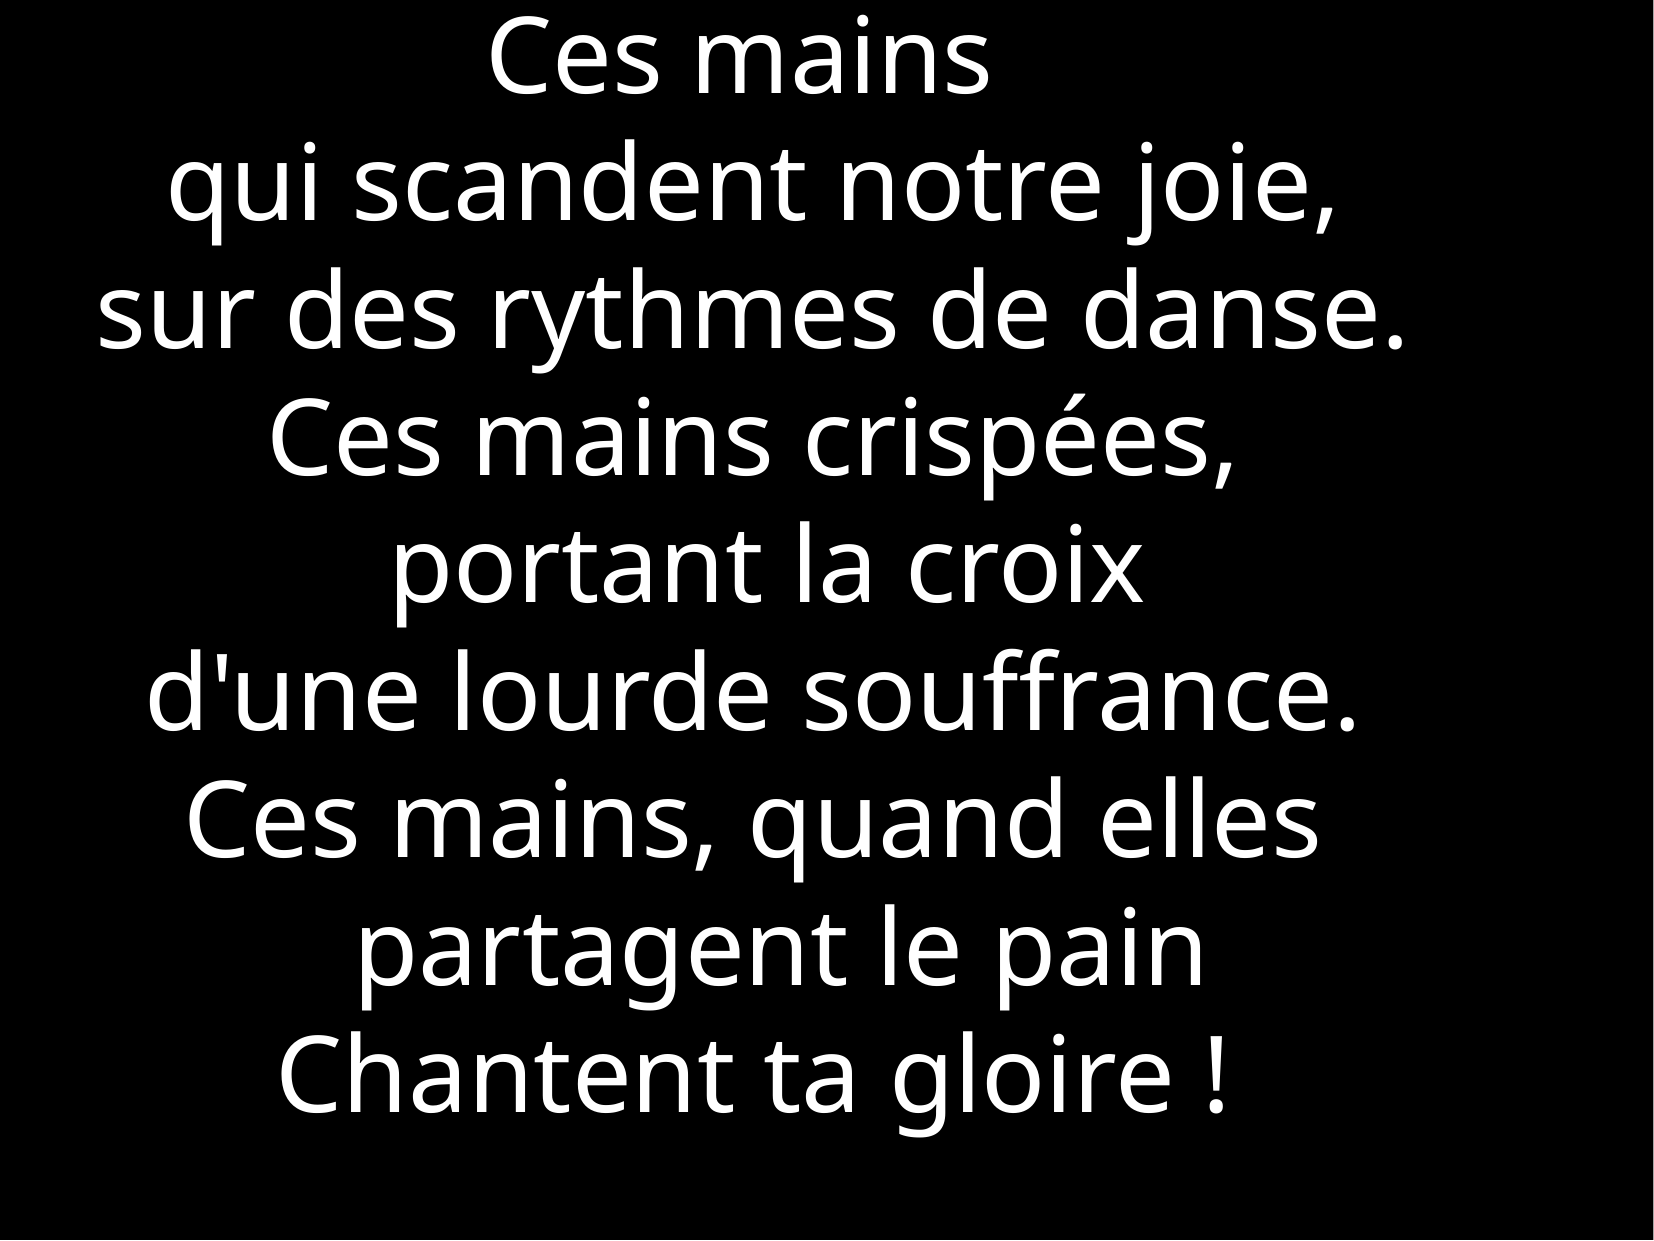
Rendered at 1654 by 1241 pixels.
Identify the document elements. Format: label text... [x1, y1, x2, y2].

list Ces mains qui scandent notre joie, sur des rythmes de danse. Ces mains crispées, portant la croix d'une lourde souffrance. Ces mains, quand elles partagent le pain Chantent ta gloire ! [3, 0, 1504, 722]
